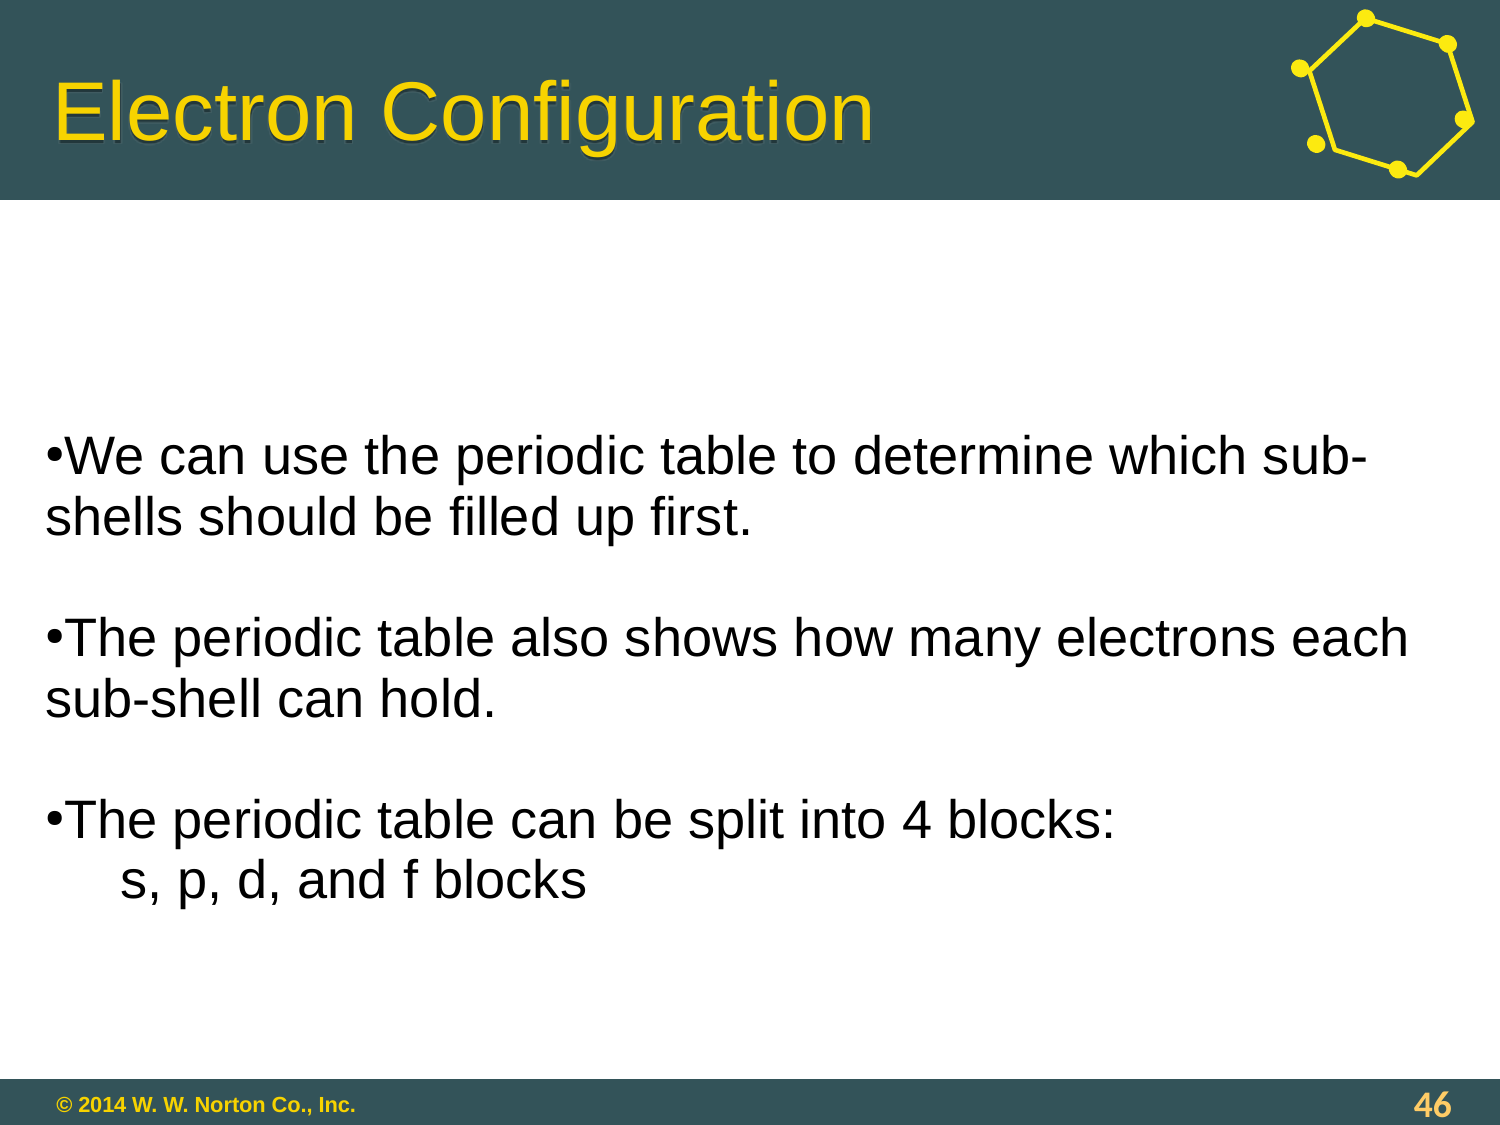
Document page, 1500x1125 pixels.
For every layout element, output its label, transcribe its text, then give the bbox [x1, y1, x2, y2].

slide_number <number> [1390, 1076, 1468, 1125]
text_box We can use the periodic table to determine which sub-shells should be filled up first. The periodic table also shows how many electrons each sub-shell can hold. The periodic table can be split into 4 blocks: s, p, d, and f blocks [45, 285, 1426, 931]
title Electron Configuration [37, 19, 1118, 195]
